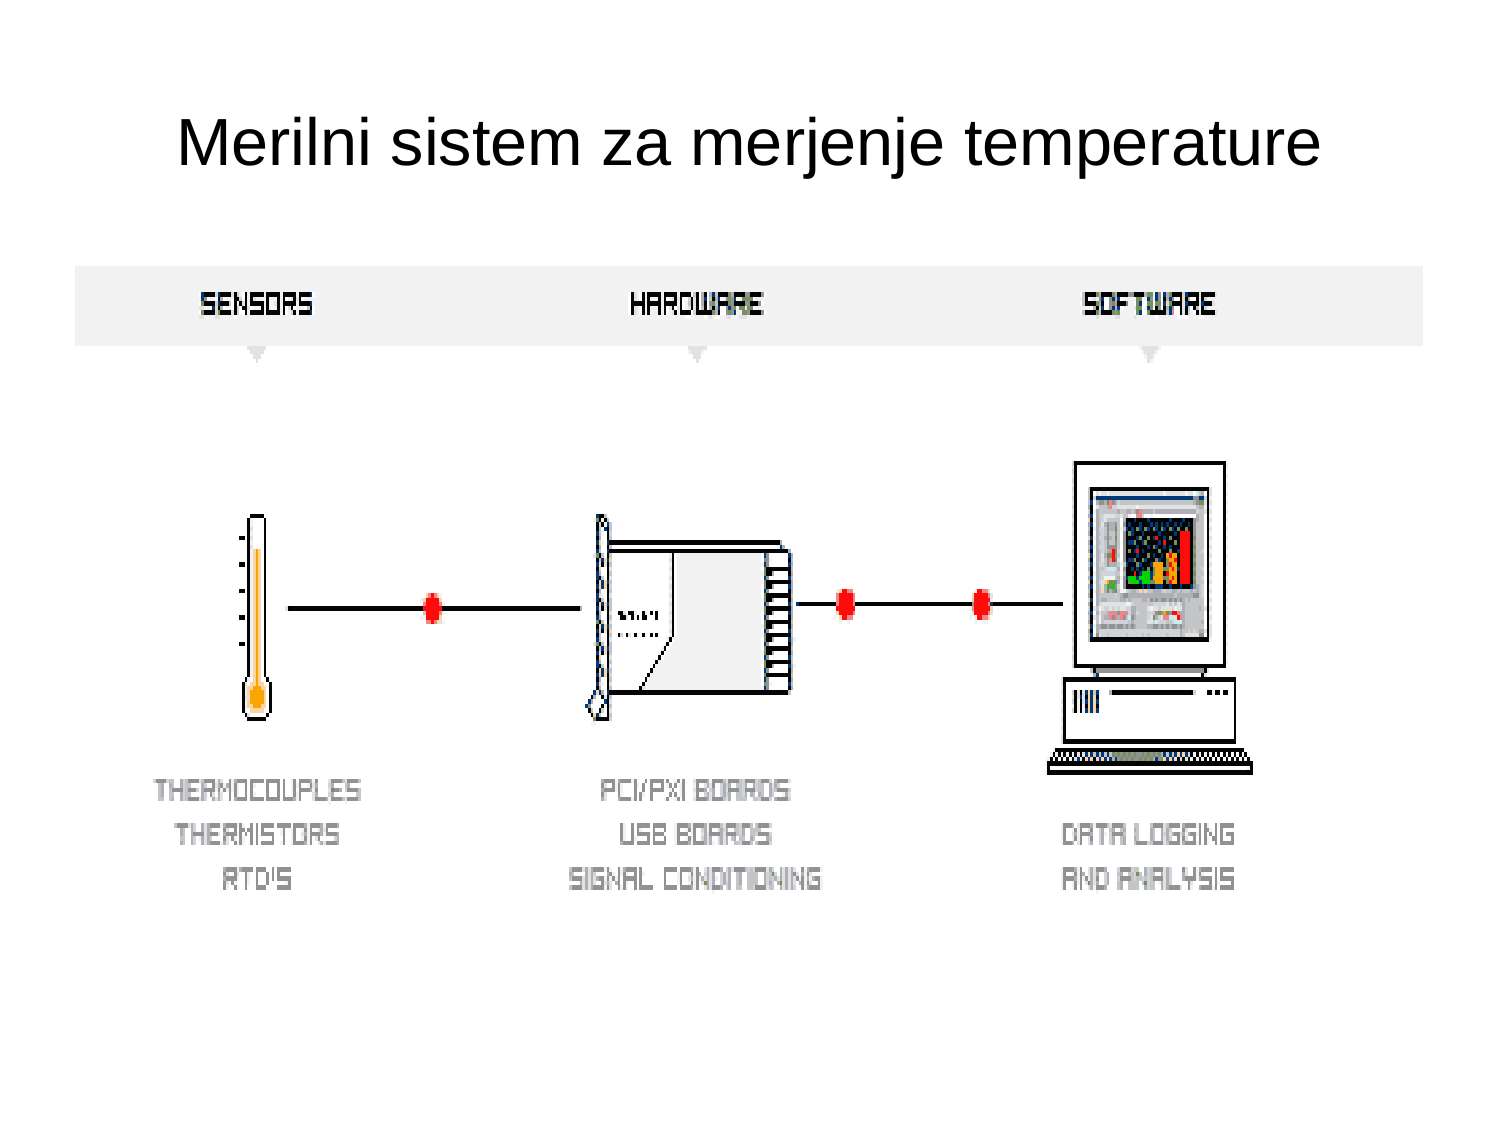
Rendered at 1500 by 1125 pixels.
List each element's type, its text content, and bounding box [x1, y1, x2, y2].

title Merilni sistem za merjenje temperature [75, 45, 1426, 233]
picture [75, 262, 1426, 1005]
